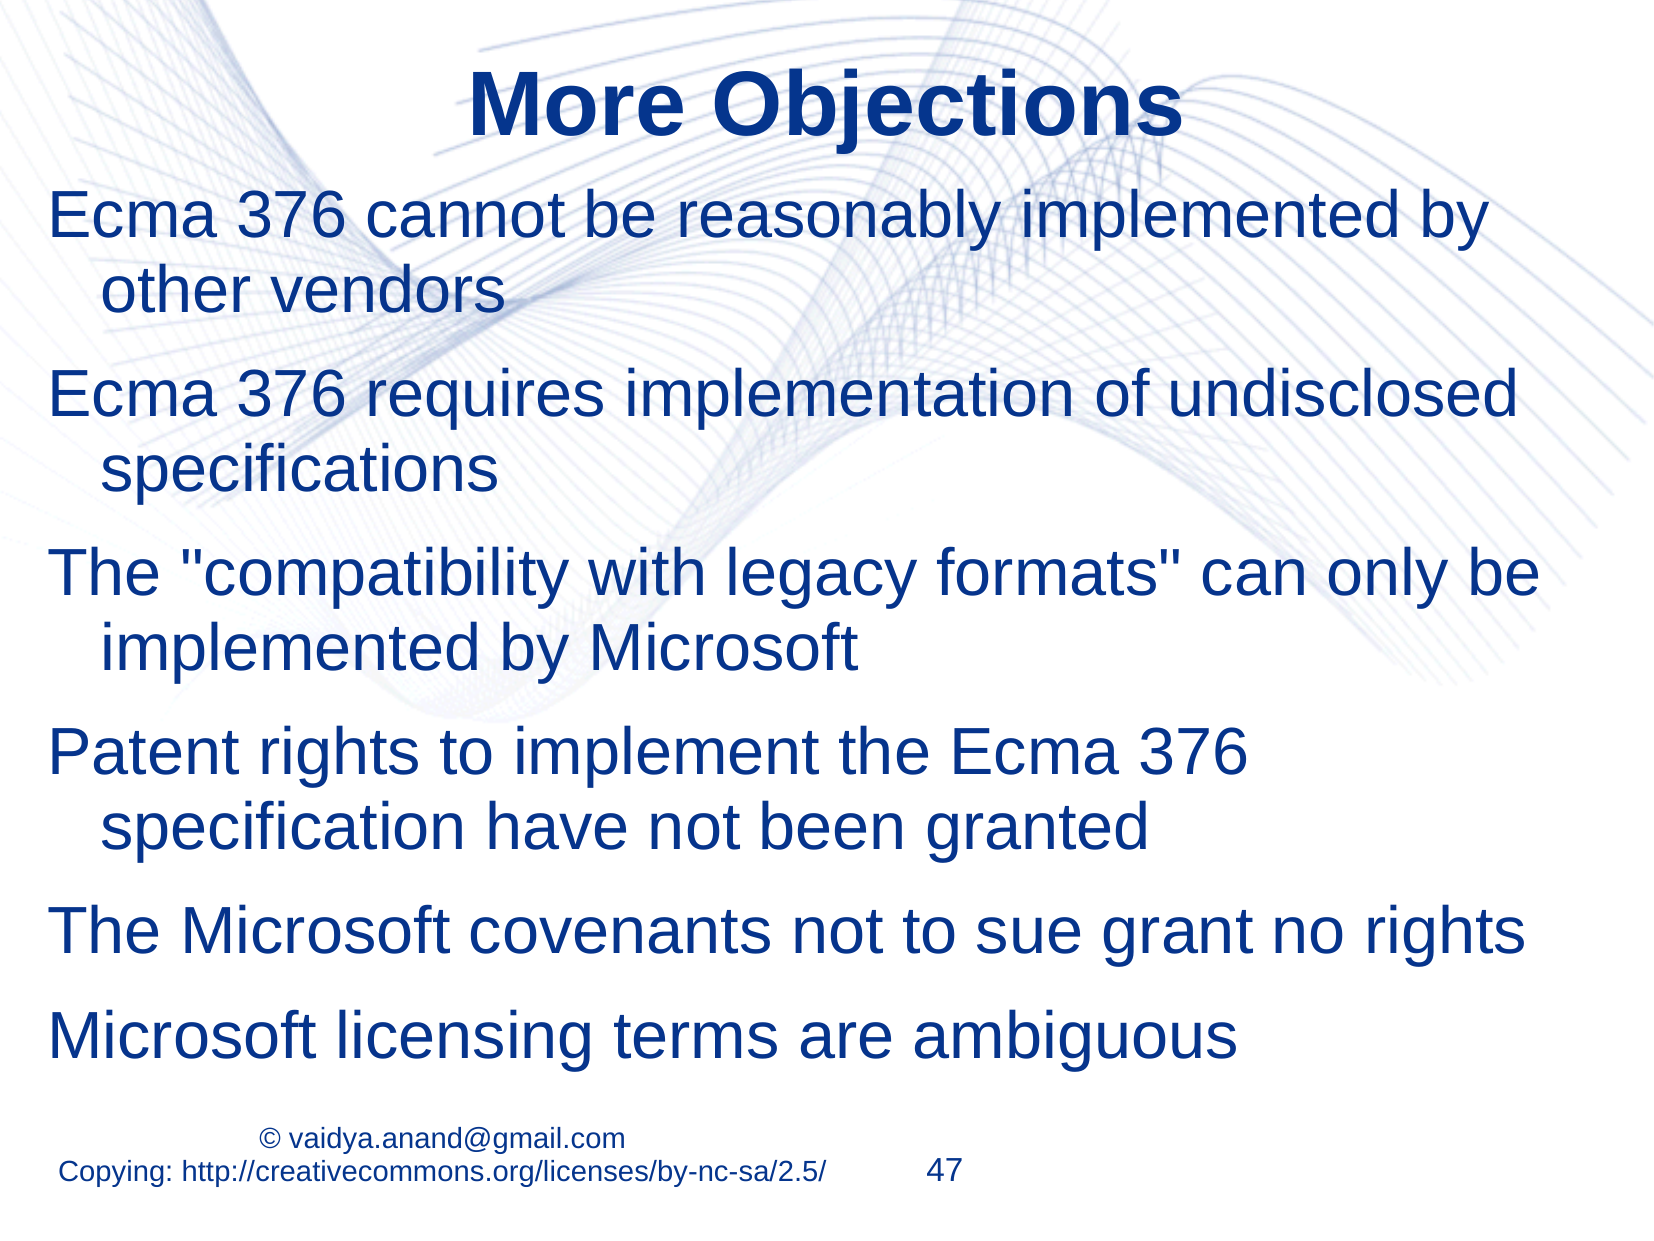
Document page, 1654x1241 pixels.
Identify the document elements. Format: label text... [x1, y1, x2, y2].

picture [0, 0, 1654, 1241]
title More Objections [29, 36, 1625, 170]
list Ecma 376 cannot be reasonably implemented by other vendors Ecma 376 requires implementation of undisclosed specifications The "compatibility with legacy formats" can only be implemented by Microsoft Patent rights to implement the Ecma 376 specification have not been granted The Microsoft covenants not to sue grant no rights Microsoft licensing terms are ambiguous [29, 177, 1625, 1108]
